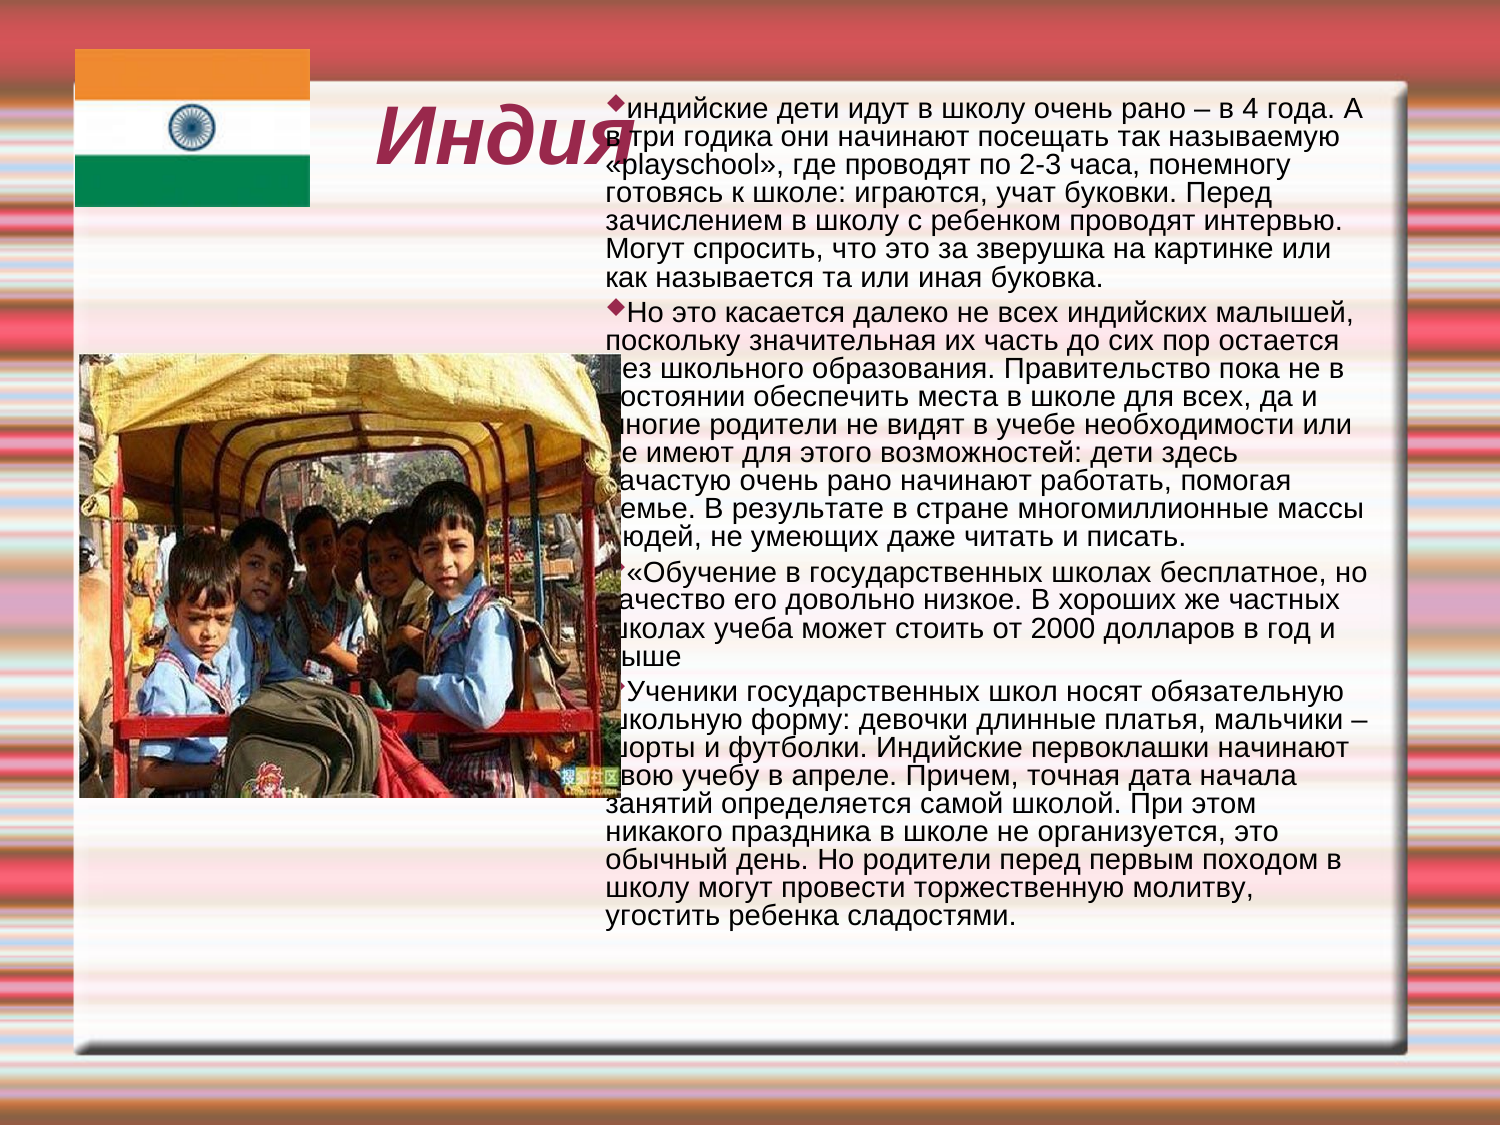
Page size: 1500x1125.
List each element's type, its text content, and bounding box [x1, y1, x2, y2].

title Индия [324, 37, 688, 225]
list индийские дети идут в школу очень рано – в 4 года. А в три годика они начинают посещать так называемую «playschool», где проводят по 2-3 часа, понемногу готовясь к школе: играются, учат буковки. Перед зачислением в школу с ребенком проводят интервью. Могут спросить, что это за зверушка на картинке или как называется та или иная буковка. Но это касается далеко не всех индийских малышей, поскольку значительная их часть до сих пор остается без школьного образования. Правительство пока не в состоянии обеспечить места в школе для всех, да и многие родители не видят в учебе необходимости или не имеют для этого возможностей: дети здесь зачастую очень рано начинают работать, помогая семье. В результате в стране многомиллионные массы людей, не умеющих даже читать и писать. «Обучение в государственных школах бесплатное, но качество его довольно низкое. В хороших же частных школах учеба может стоить от 2000 долларов в год и выше Ученики государственных школ носят обязательную школьную форму: девочки длинные платья, мальчики – шорты и футболки. Индийские первоклашки начинают свою учебу в апреле. Причем, точная дата начала занятий определяется самой школой. При этом никакого праздника в школе не организуется, это обычный день. Но родители перед первым походом в школу могут провести торжественную молитву, угостить ребенка сладостями. [590, 88, 1388, 1089]
picture [75, 50, 310, 207]
picture [78, 353, 621, 798]
